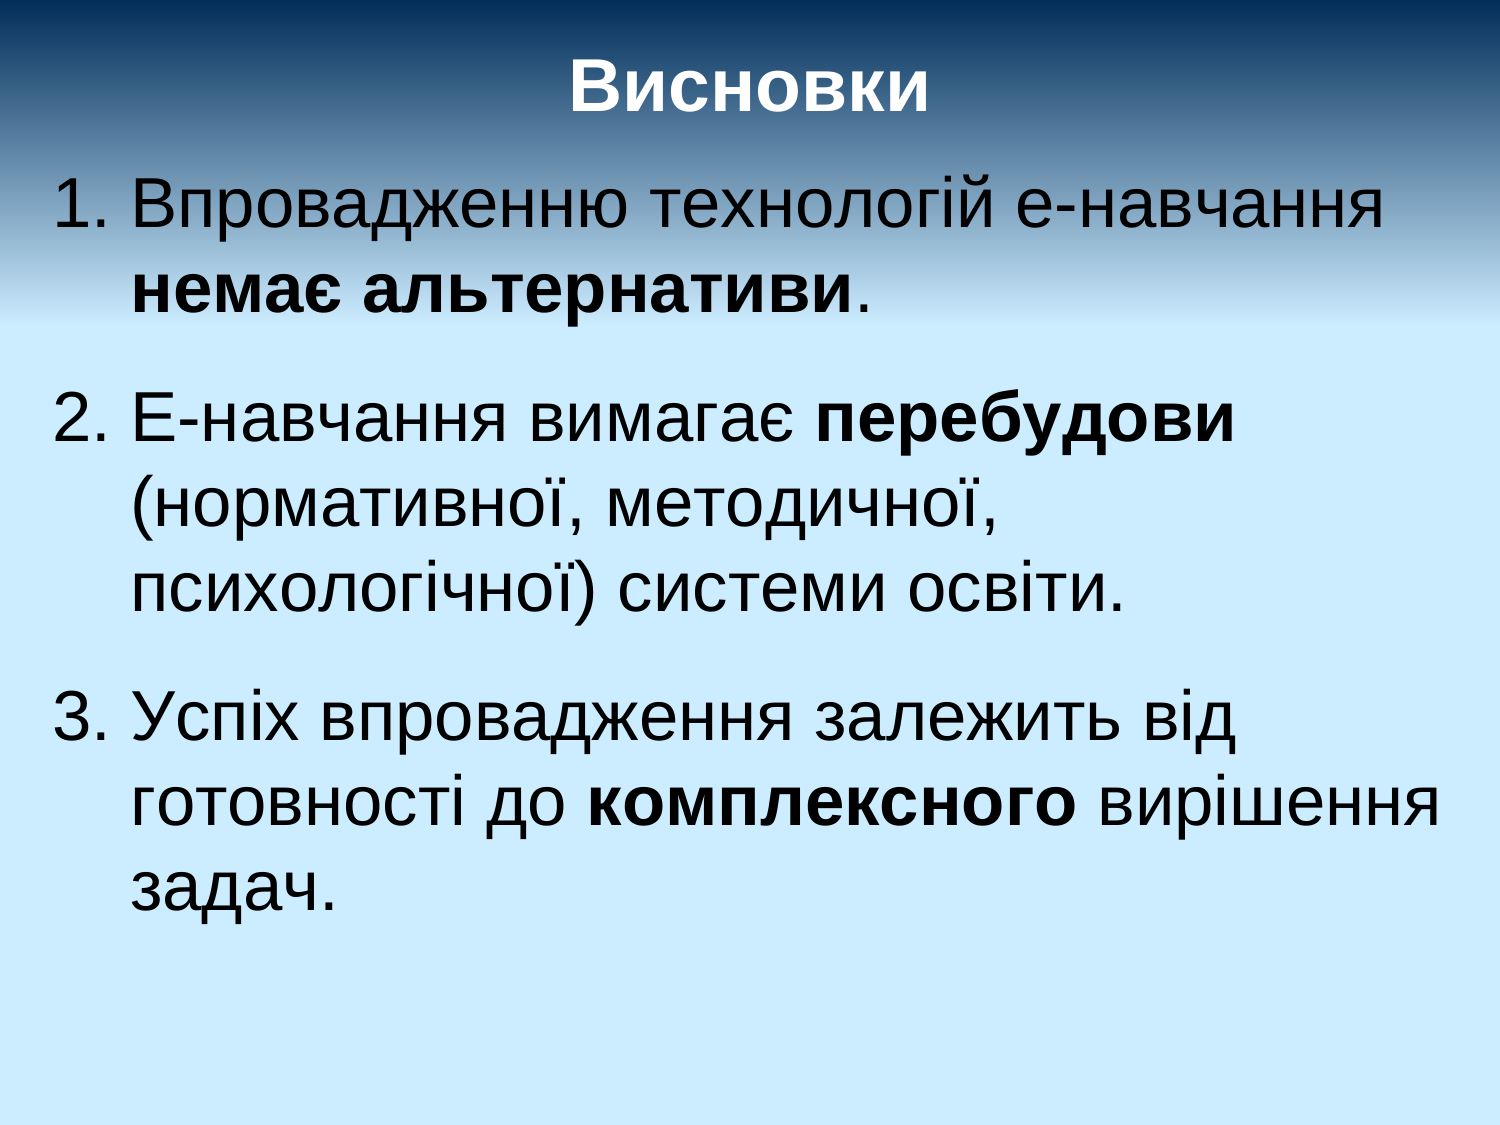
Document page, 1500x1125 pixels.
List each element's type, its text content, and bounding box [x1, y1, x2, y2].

title Висновки [24, 24, 1476, 138]
list Впровадженню технологій е-навчання немає альтернативи. Е-навчання вимагає перебудови (нормативної, методичної, психологічної) системи освіти. Успіх впровадження залежить від готовності до комплексного вирішення задач. [37, 148, 1476, 1088]
